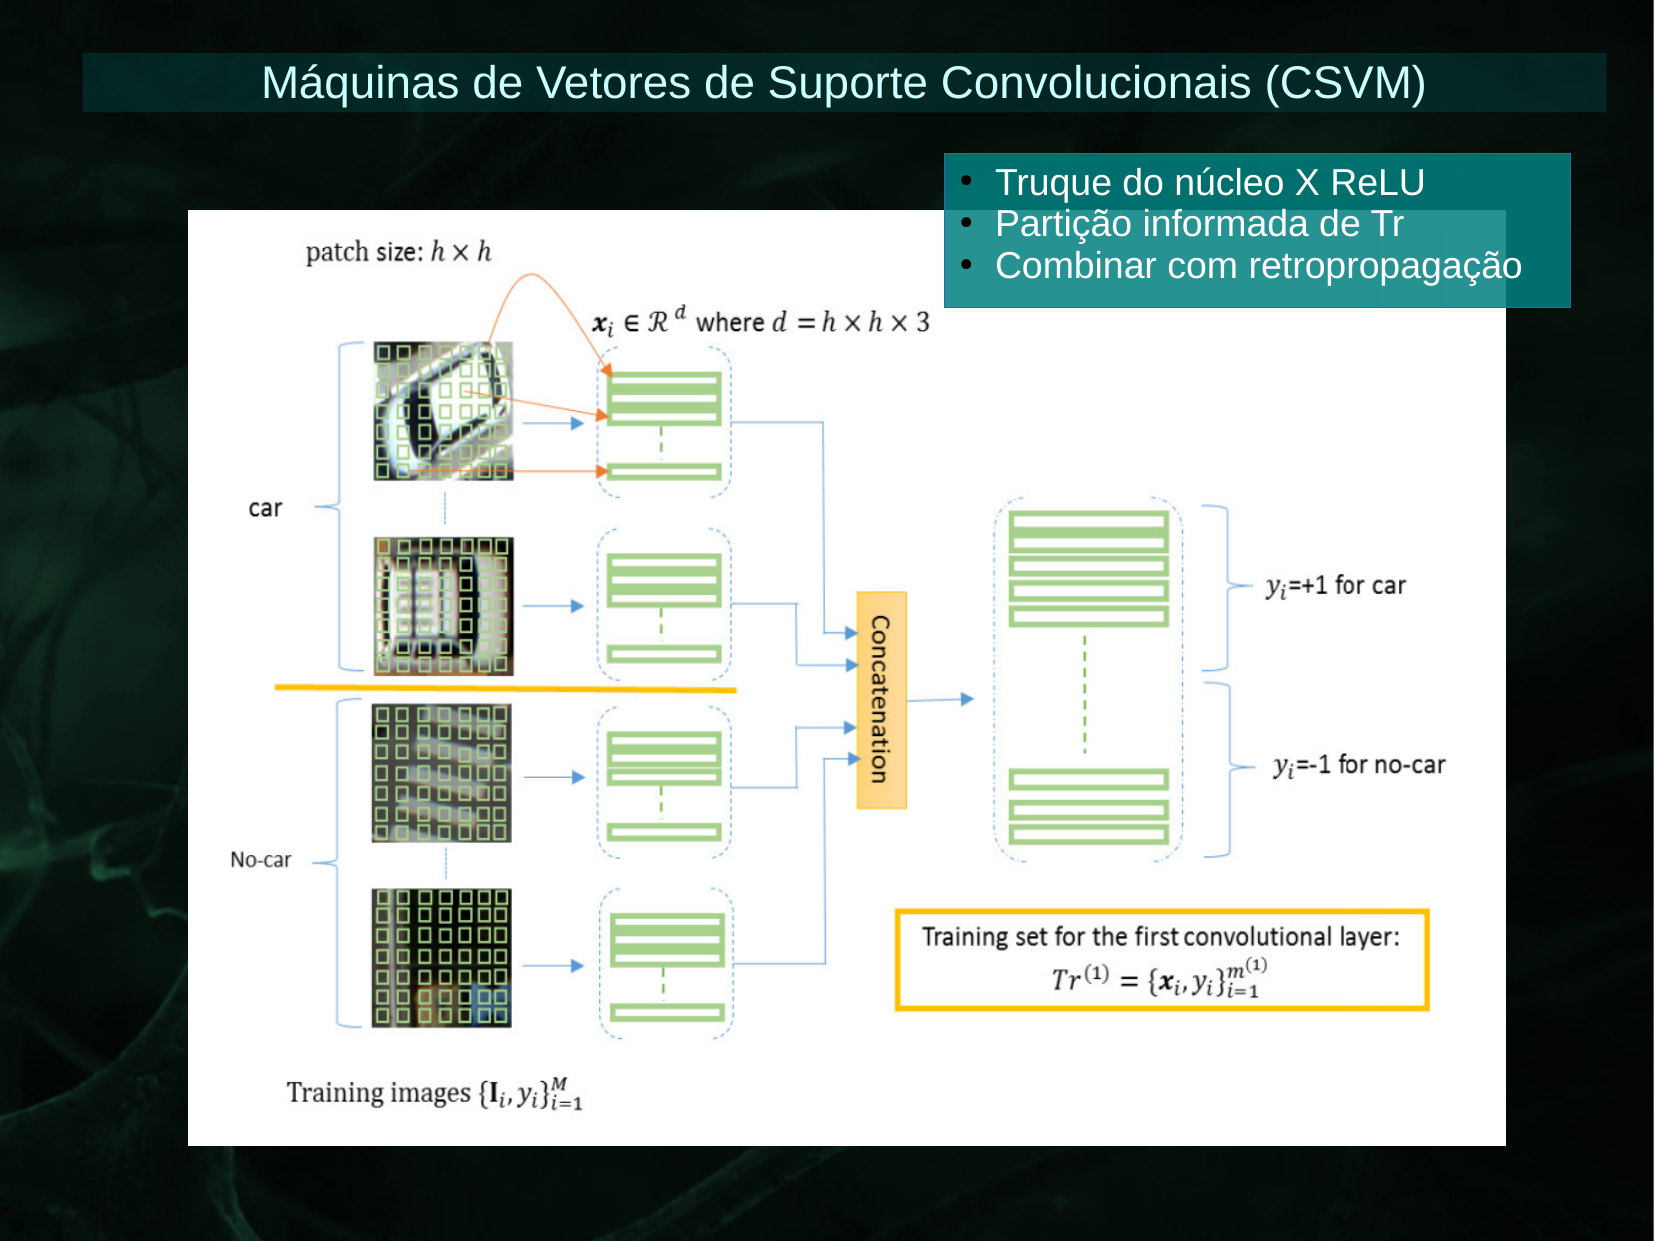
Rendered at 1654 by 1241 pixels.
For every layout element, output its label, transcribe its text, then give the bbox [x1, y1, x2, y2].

picture [0, 0, 1654, 1241]
text_box Truque do núcleo X ReLU Partição informada de Tr Combinar com retropropagação [944, 153, 1571, 308]
text_box Máquinas de Vetores de Suporte Convolucionais (CSVM) [82, 53, 1607, 113]
